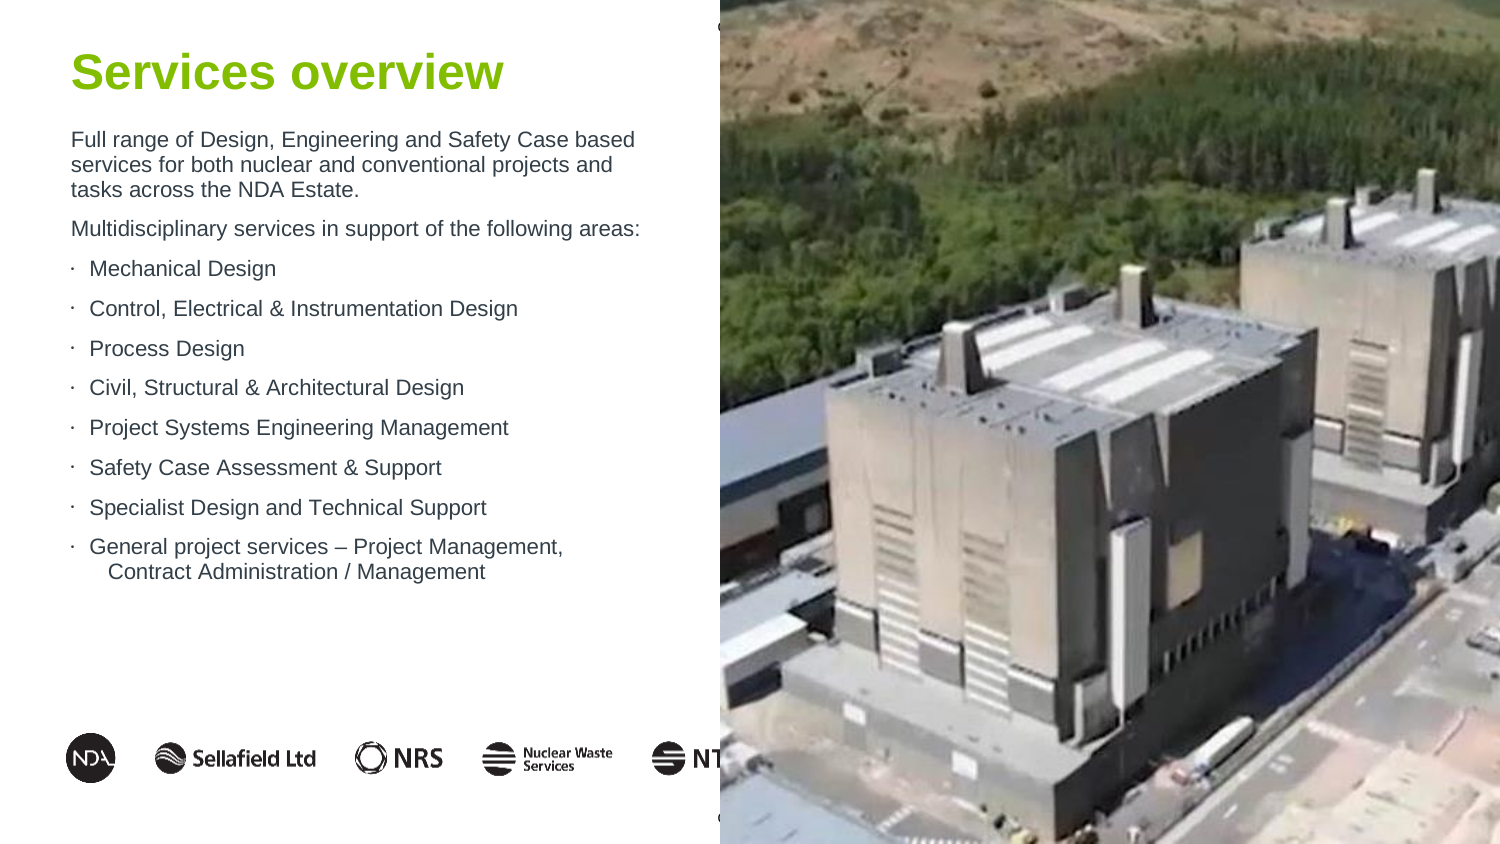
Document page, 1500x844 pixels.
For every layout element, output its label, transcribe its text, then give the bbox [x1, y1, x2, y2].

list Services overview [70, 49, 671, 107]
list Full range of Design, Engineering and Safety Case based services for both nuclear and conventional projects and tasks across the NDA Estate. Multidisciplinary services in support of the following areas: Mechanical Design Control, Electrical & Instrumentation Design Process Design Civil, Structural & Architectural Design Project Systems Engineering Management Safety Case Assessment & Support Specialist Design and Technical Support General project services – Project Management, Contract Administration / Management [70, 126, 644, 606]
picture [720, 0, 1500, 844]
